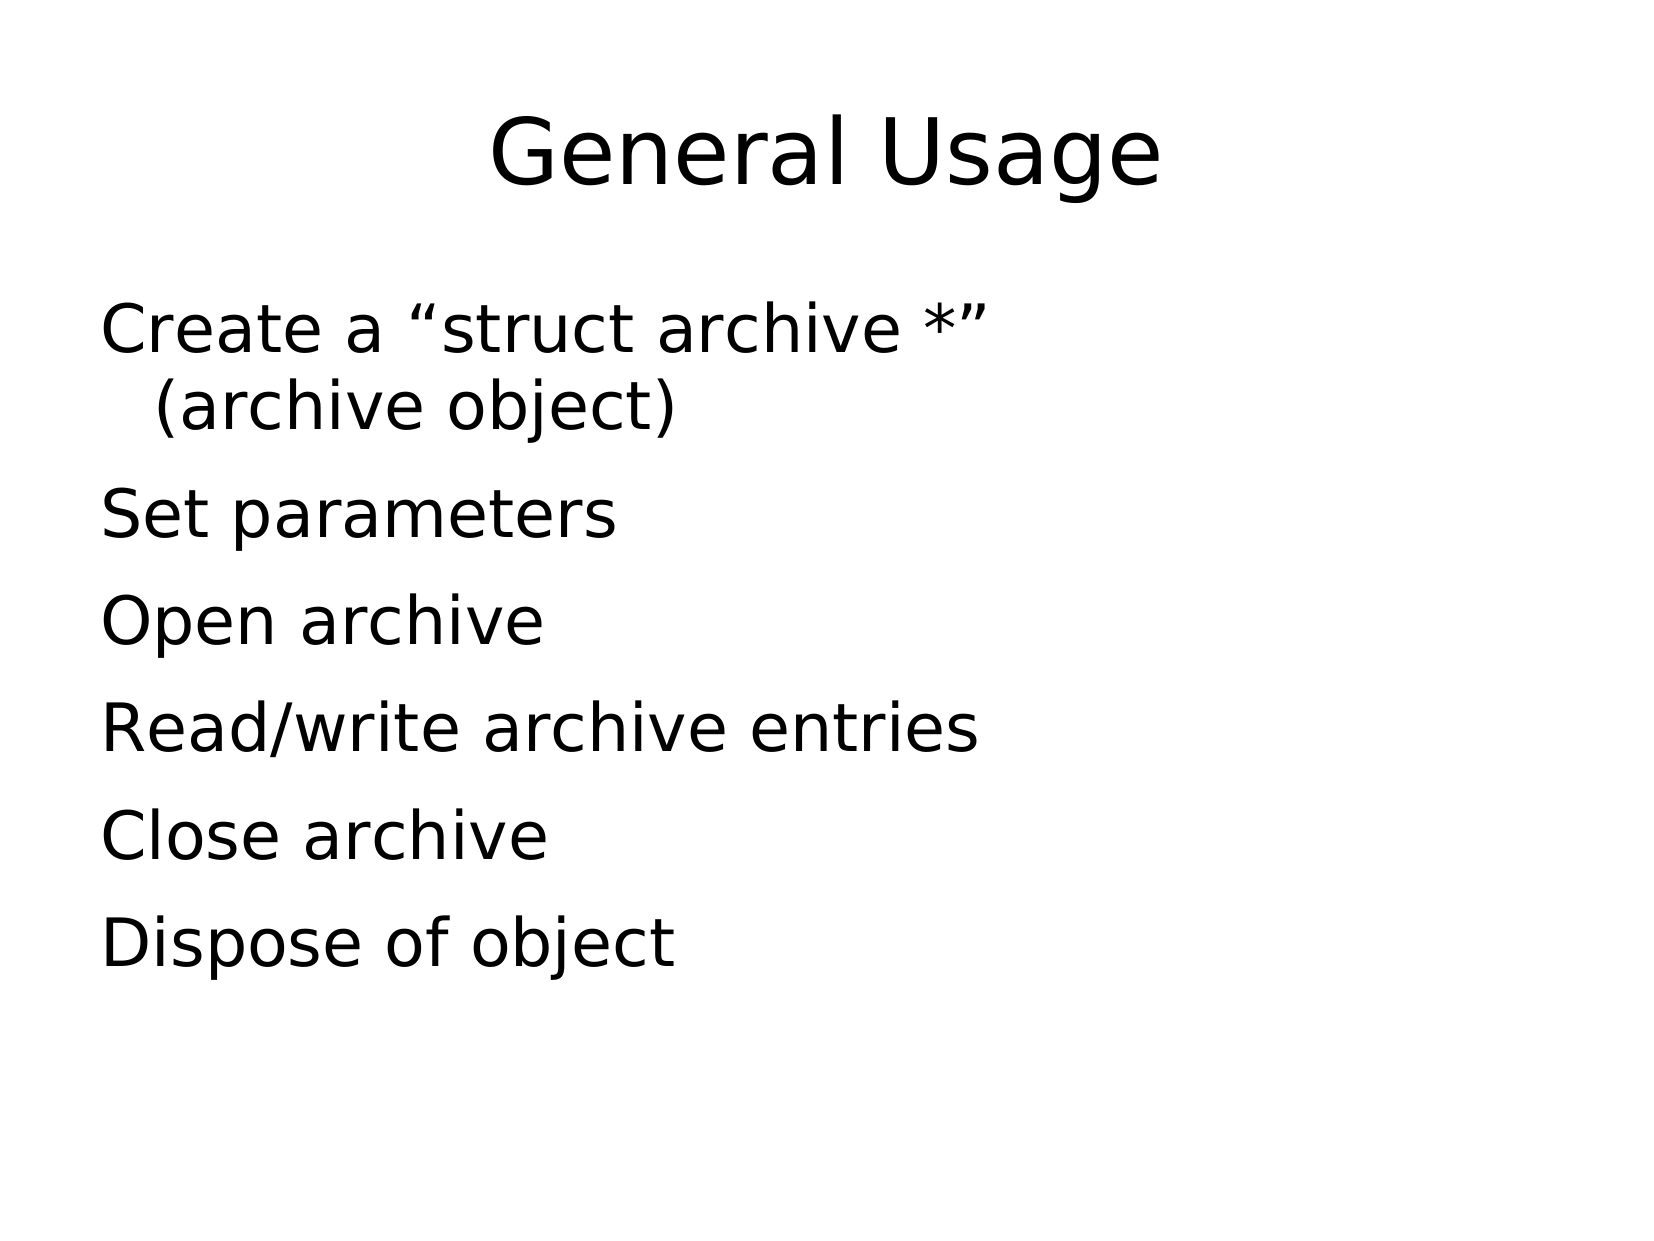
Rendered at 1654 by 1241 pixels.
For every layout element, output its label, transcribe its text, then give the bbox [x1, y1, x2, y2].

list Create a “struct archive *” (archive object) Set parameters Open archive Read/write archive entries Close archive Dispose of object [82, 290, 1571, 1094]
title General Usage [82, 49, 1571, 257]
